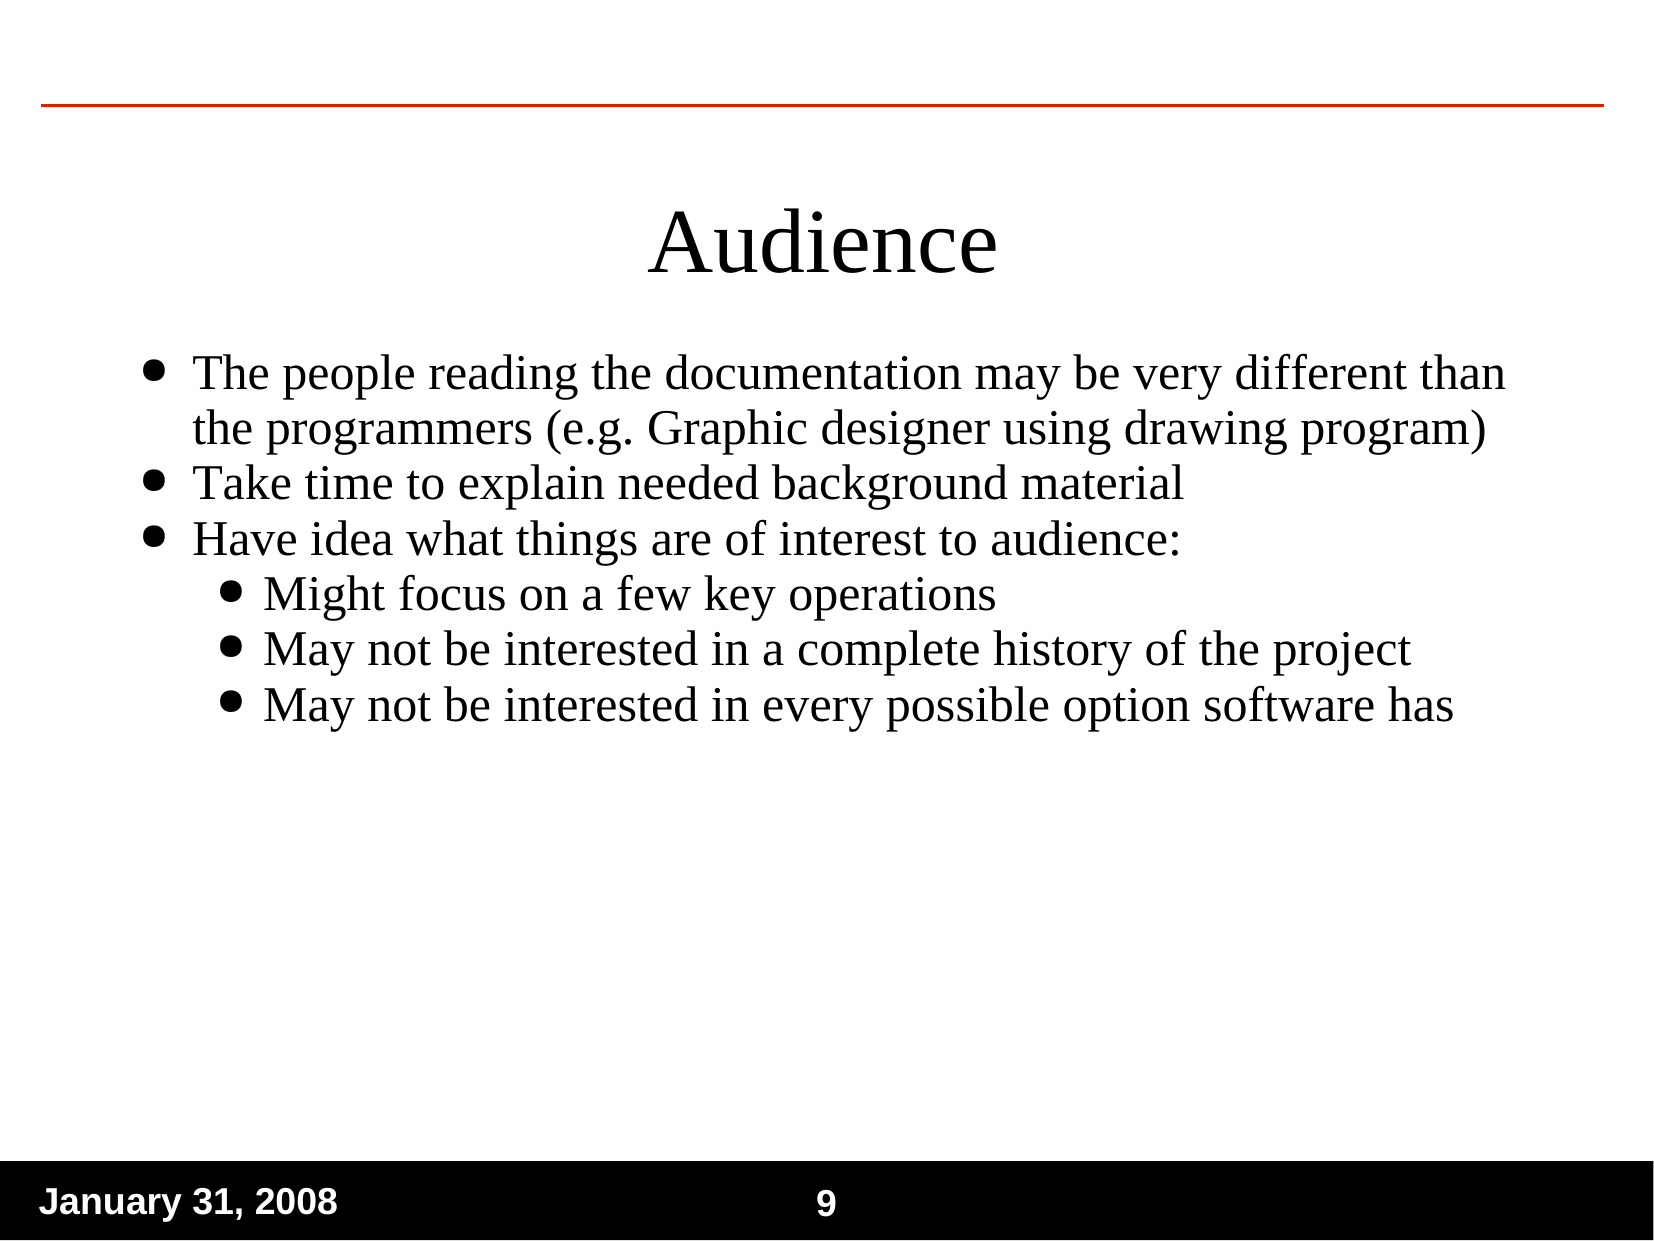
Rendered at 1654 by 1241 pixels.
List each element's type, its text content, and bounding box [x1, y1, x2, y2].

title Audience [117, 137, 1530, 346]
list The people reading the documentation may be very different than the programmers (e.g. Graphic designer using drawing program) Take time to explain needed background material Have idea what things are of interest to audience: Might focus on a few key operations May not be interested in a complete history of the project May not be interested in every possible option software has [121, 344, 1534, 1127]
